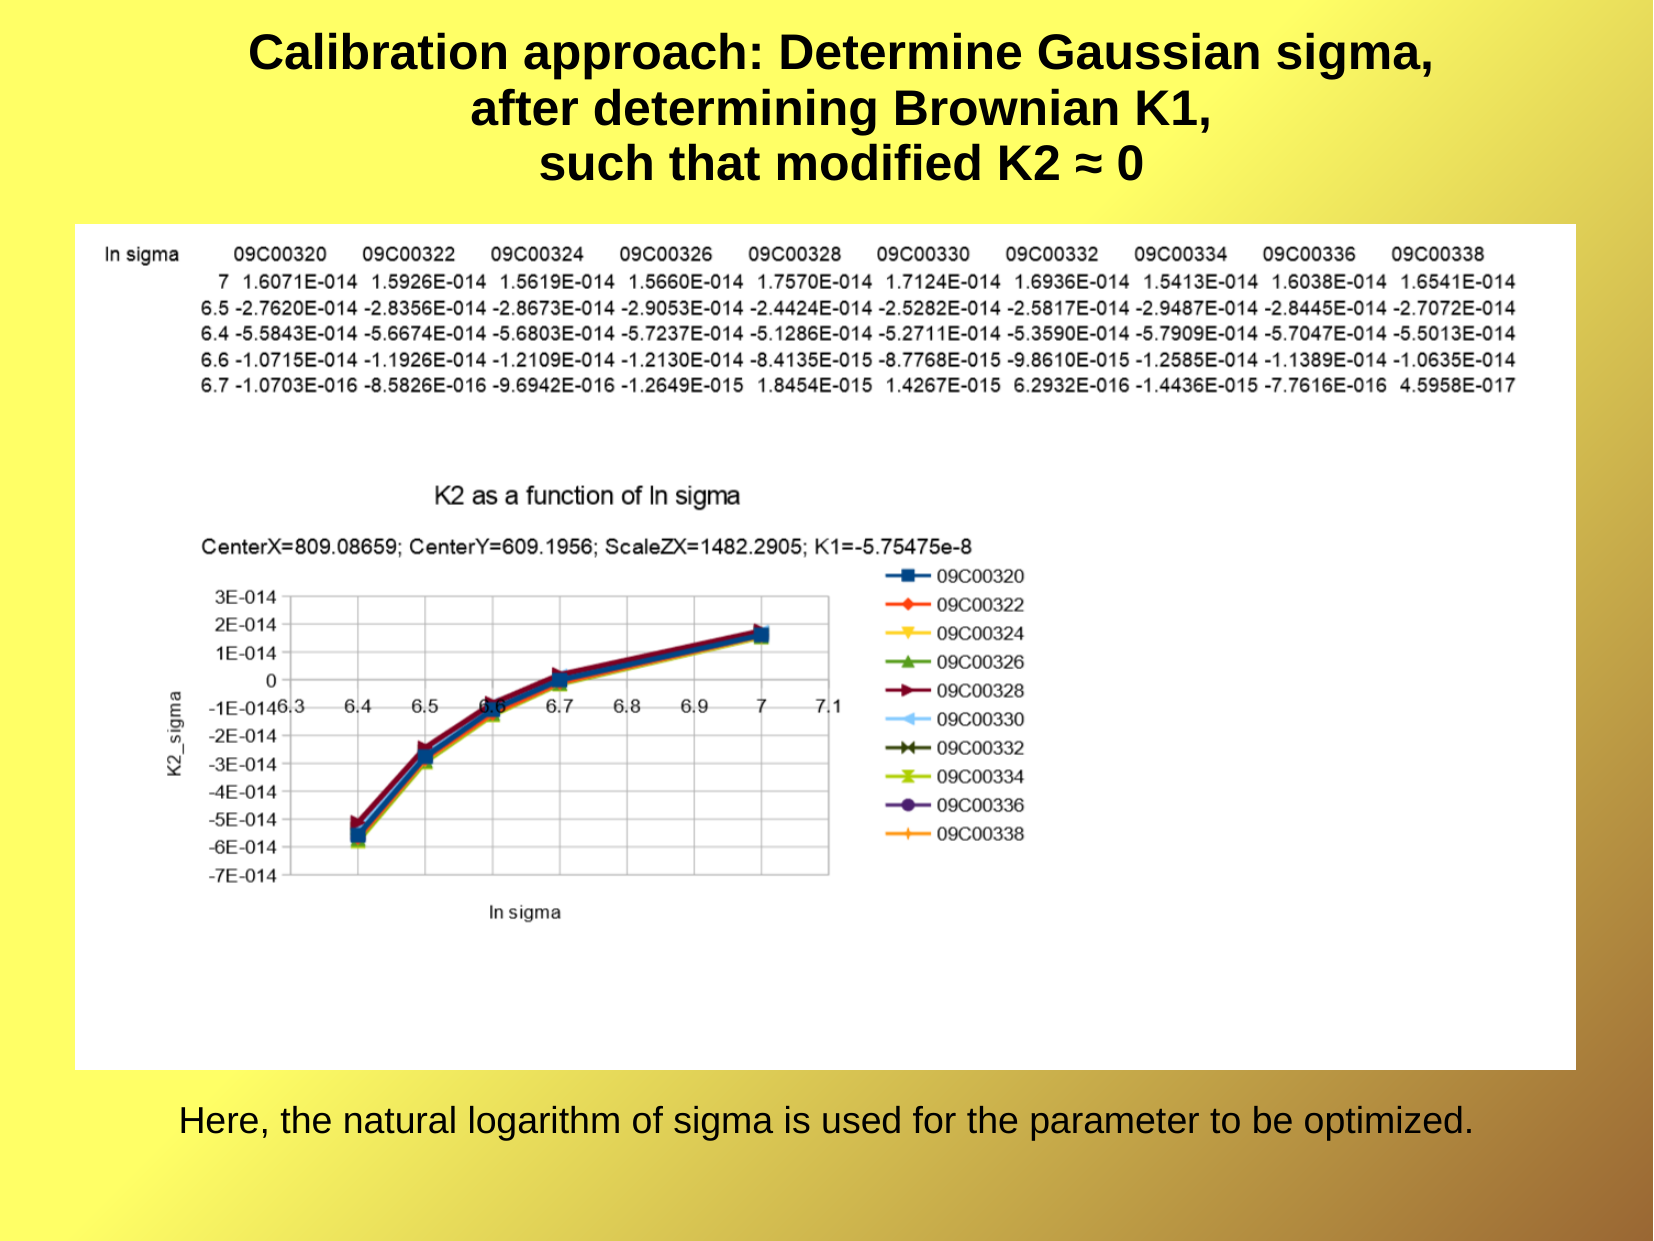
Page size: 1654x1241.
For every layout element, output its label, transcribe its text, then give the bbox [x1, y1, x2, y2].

text_box Here, the natural logarithm of sigma is used for the parameter to be optimized. [88, 1092, 1565, 1150]
picture [75, 224, 1576, 1070]
text_box Calibration approach: Determine Gaussian sigma, after determining Brownian K1, such that modified K2 ≈ 0 [88, 16, 1595, 203]
